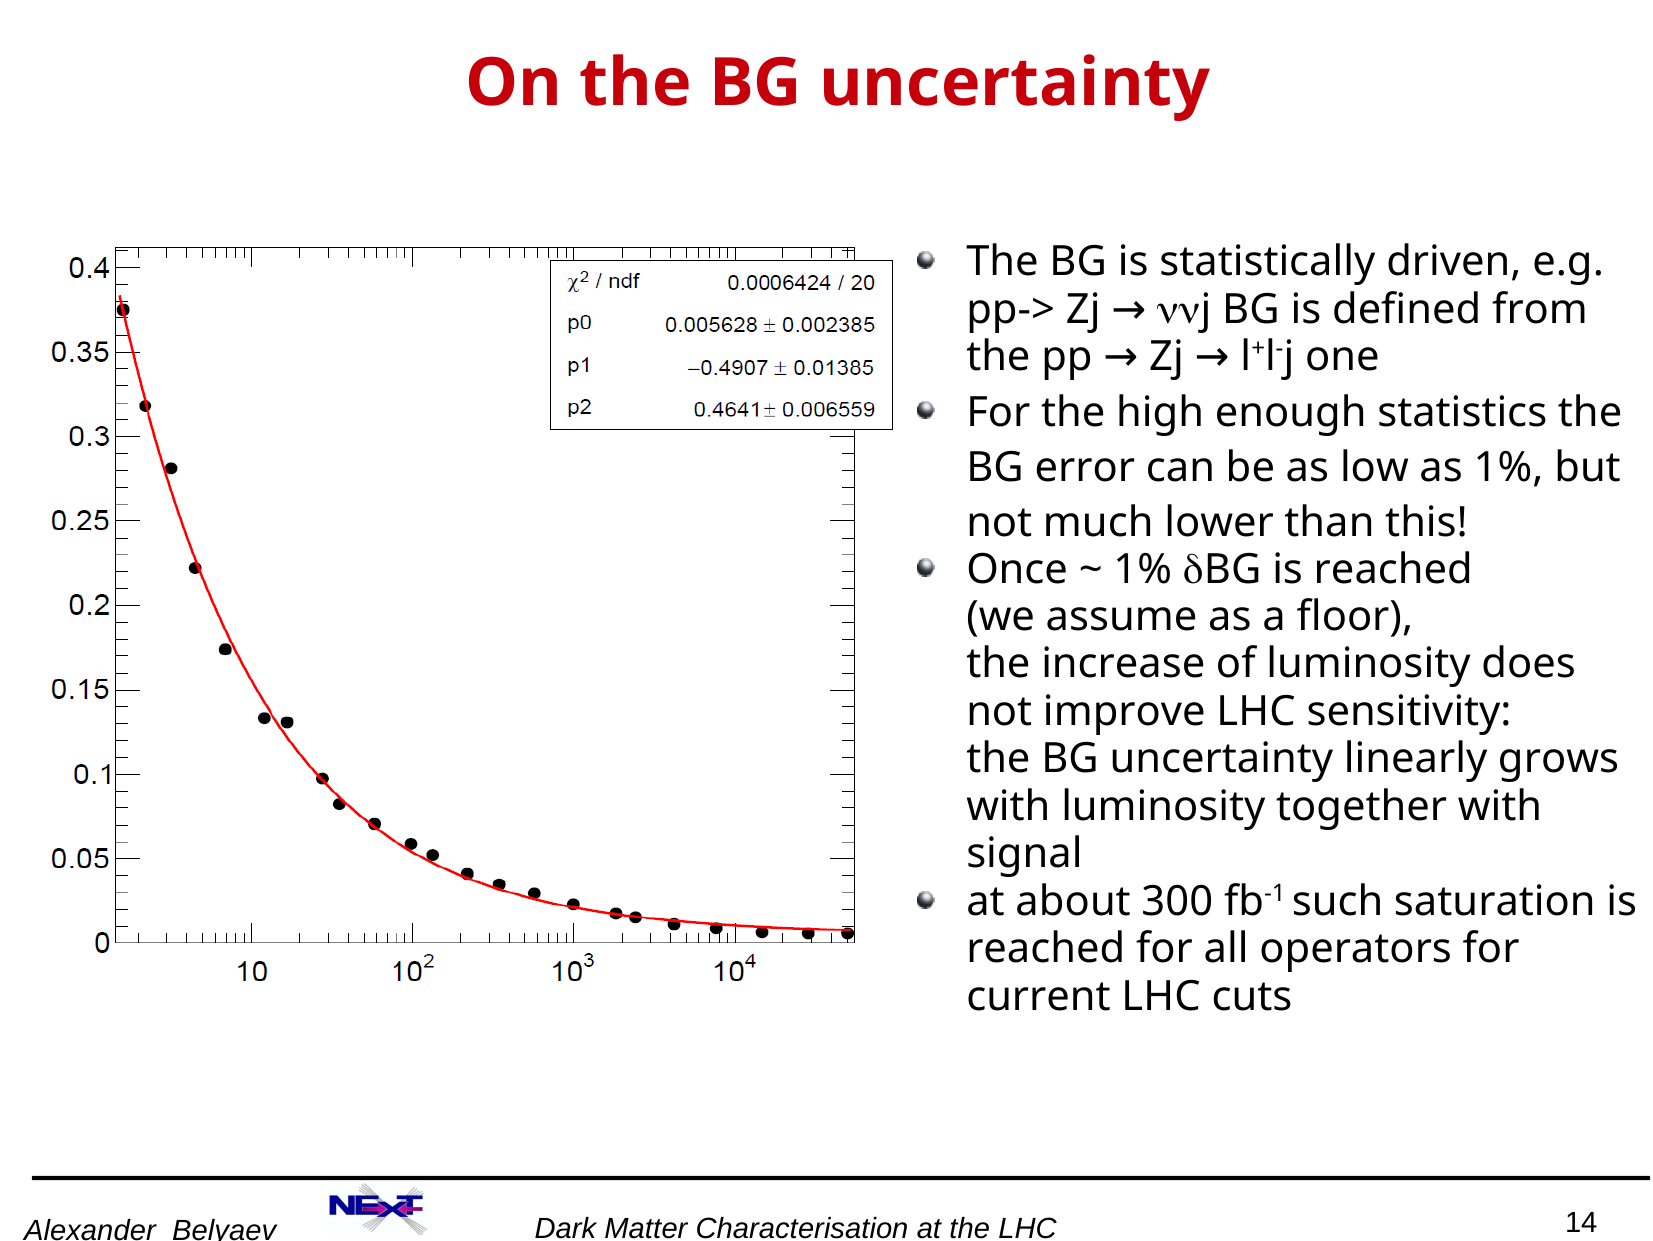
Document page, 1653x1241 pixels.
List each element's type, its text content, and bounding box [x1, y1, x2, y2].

text_box The BG is statistically driven, e.g. pp-> Zj → nnj BG is defined from the pp → Zj → l+l-j one For the high enough statistics the BG error can be as low as 1%, but not much lower than this! Once ~ 1% dBG is reached (we assume as a floor), the increase of luminosity does not improve LHC sensitivity: the BG uncertainty linearly grows with luminosity together with signal at about 300 fb-1 such saturation is reached for all operators for current LHC cuts [885, 230, 1653, 1078]
picture [327, 1181, 429, 1236]
title On the BG uncertainty [0, 23, 1653, 136]
picture [23, 241, 894, 993]
